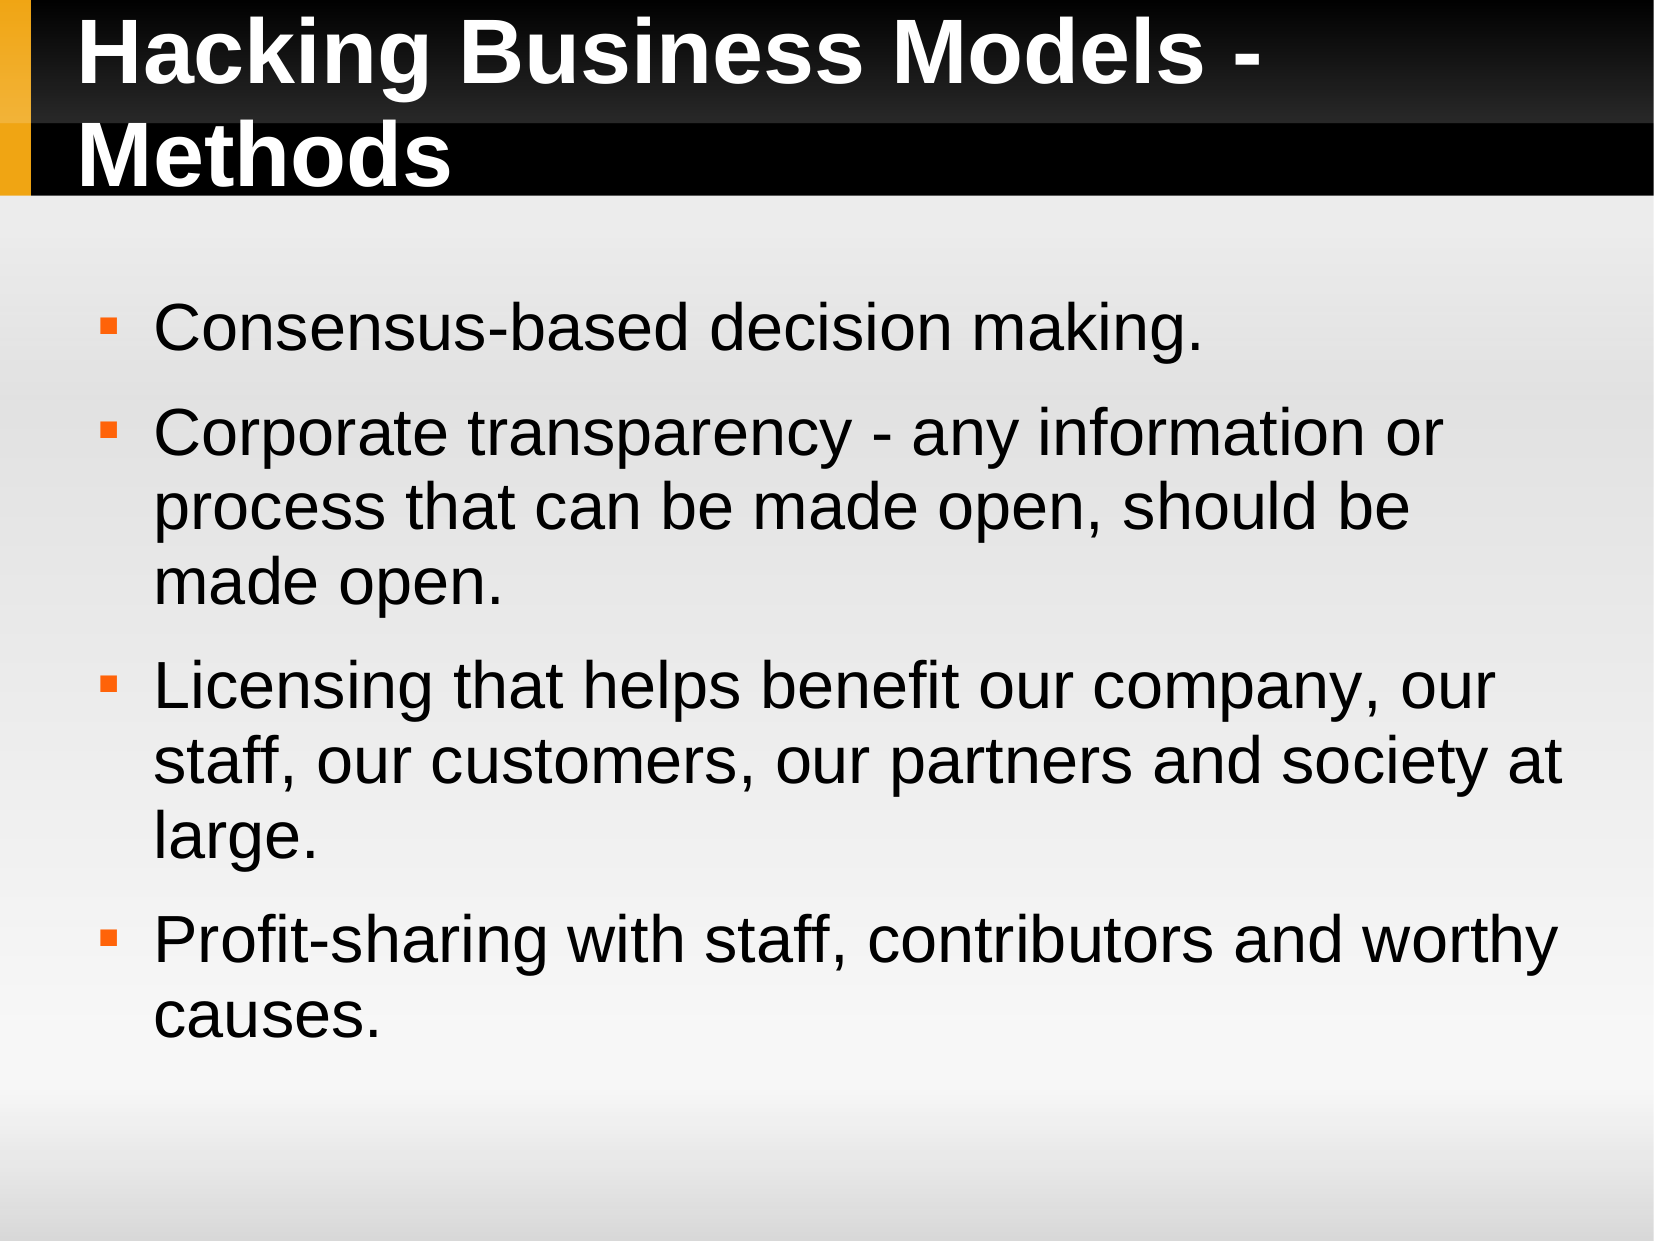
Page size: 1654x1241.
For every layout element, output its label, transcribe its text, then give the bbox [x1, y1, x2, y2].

title Hacking Business Models - Methods [76, 1, 1565, 207]
list Consensus-based decision making. Corporate transparency - any information or process that can be made open, should be made open. Licensing that helps benefit our company, our staff, our customers, our partners and society at large. Profit-sharing with staff, contributors and worthy causes. [82, 290, 1571, 1157]
picture [0, 0, 1654, 1241]
